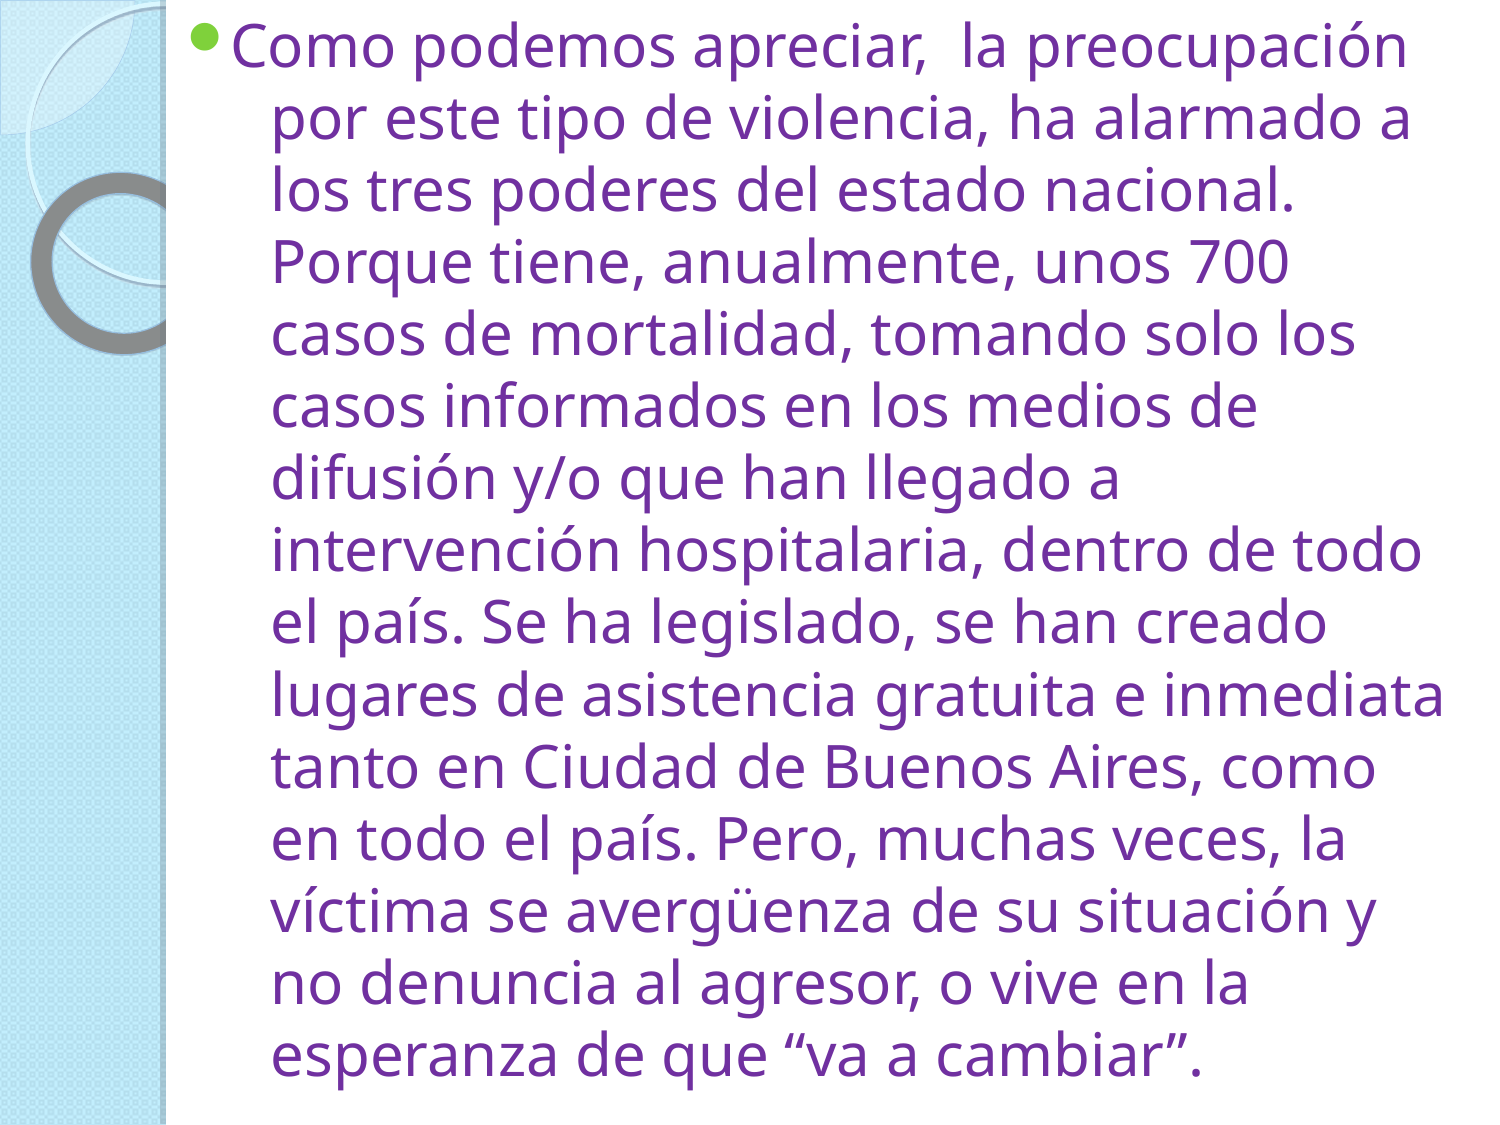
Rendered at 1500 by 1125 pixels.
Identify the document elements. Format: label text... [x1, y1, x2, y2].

list Como podemos apreciar, la preocupación por este tipo de violencia, ha alarmado a los tres poderes del estado nacional. Porque tiene, anualmente, unos 700 casos de mortalidad, tomando solo los casos informados en los medios de difusión y/o que han llegado a intervención hospitalaria, dentro de todo el país. Se ha legislado, se han creado lugares de asistencia gratuita e inmediata tanto en Ciudad de Buenos Aires, como en todo el país. Pero, muchas veces, la víctima se avergüenza de su situación y no denuncia al agresor, o vive en la esperanza de que “va a cambiar”. [147, 0, 1466, 1125]
